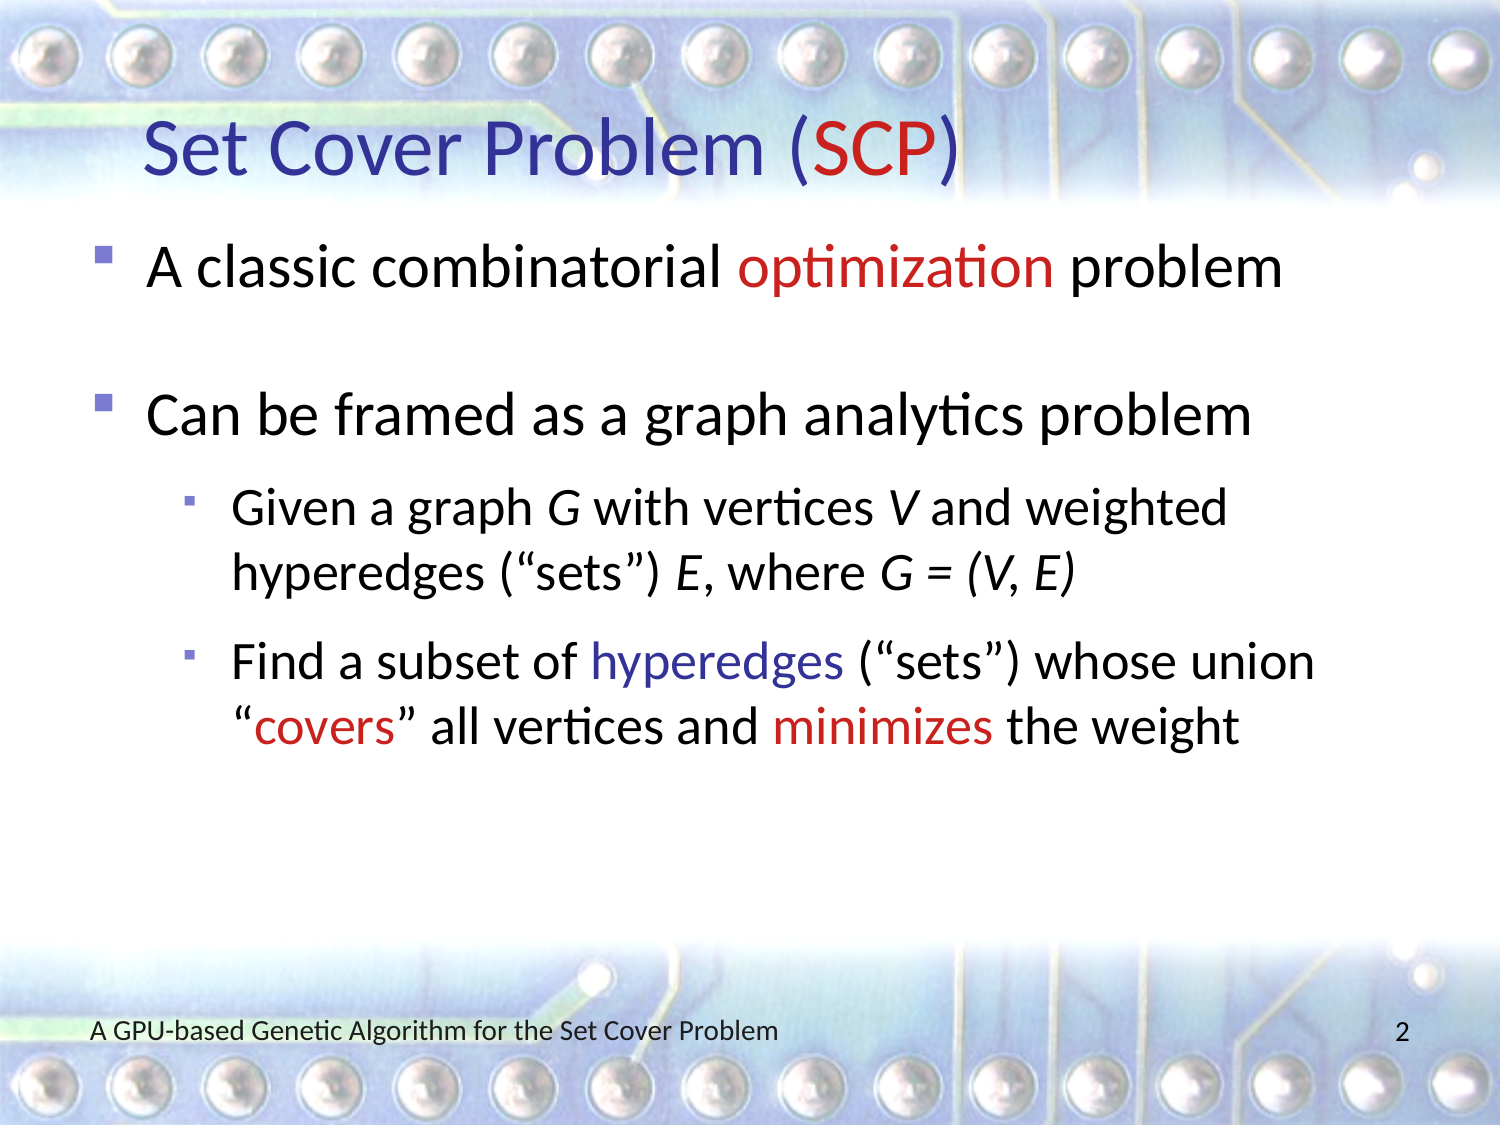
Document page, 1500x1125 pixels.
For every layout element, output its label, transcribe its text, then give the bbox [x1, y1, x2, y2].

list A classic combinatorial optimization problem Can be framed as a graph analytics problem Given a graph G with vertices V and weighted hyperedges (“sets”) E, where G = (V, E) Find a subset of hyperedges (“sets”) whose union “covers” all vertices and minimizes the weight [75, 217, 1425, 953]
slide_number A GPU-based Genetic Algorithm for the Set Cover Problem [74, 979, 1113, 1055]
picture [0, 0, 1500, 261]
title Set Cover Problem (SCP) [75, 89, 1425, 195]
picture [0, 884, 1500, 1125]
